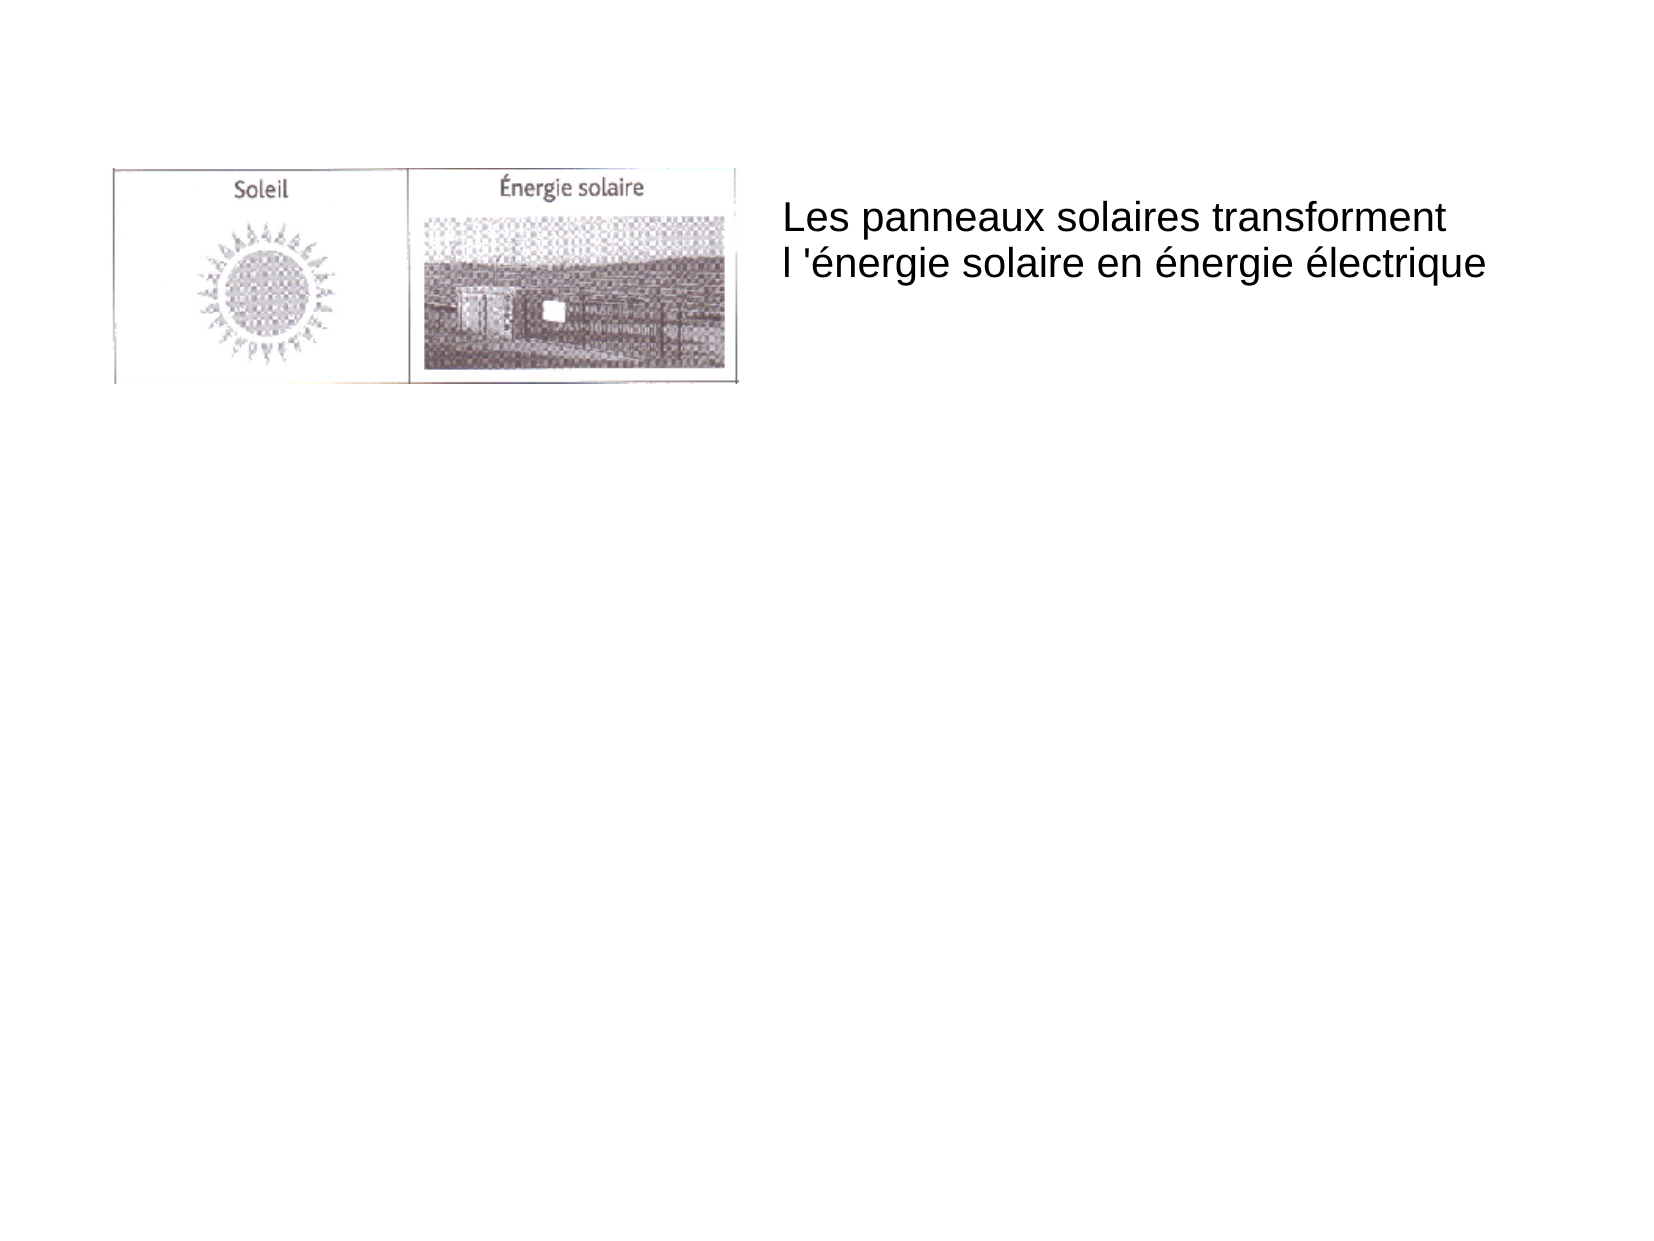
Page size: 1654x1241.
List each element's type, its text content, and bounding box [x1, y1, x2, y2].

picture [107, 168, 739, 384]
text_box Les panneaux solaires transforment l 'énergie solaire en énergie électrique [767, 186, 1593, 295]
